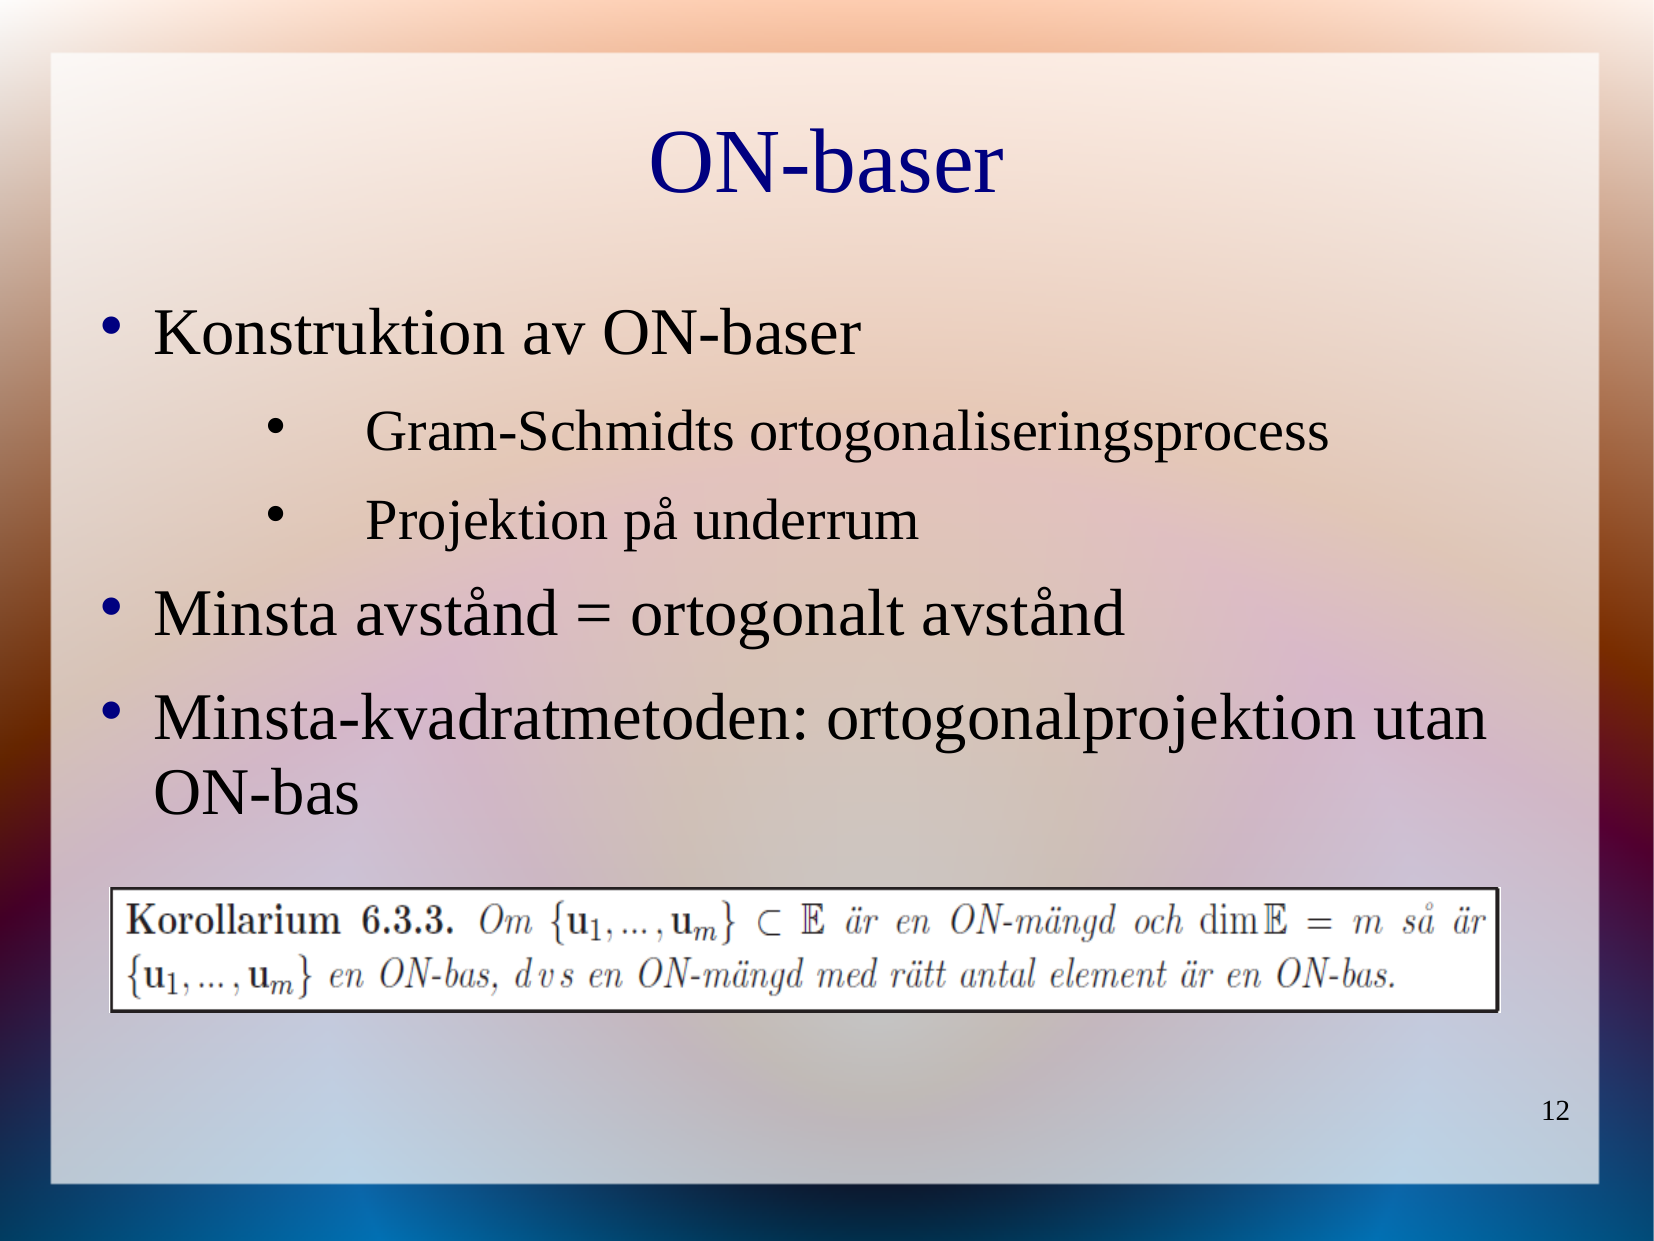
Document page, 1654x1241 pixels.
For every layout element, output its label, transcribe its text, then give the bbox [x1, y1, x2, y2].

picture [0, 0, 1654, 1241]
list Konstruktion av ON-baser Gram-Schmidts ortogonaliseringsprocess Projektion på underrum Minsta avstånd = ortogonalt avstånd Minsta-kvadratmetoden: ortogonalprojektion utan ON-bas [82, 290, 1571, 1019]
title ON-baser [82, 62, 1571, 256]
